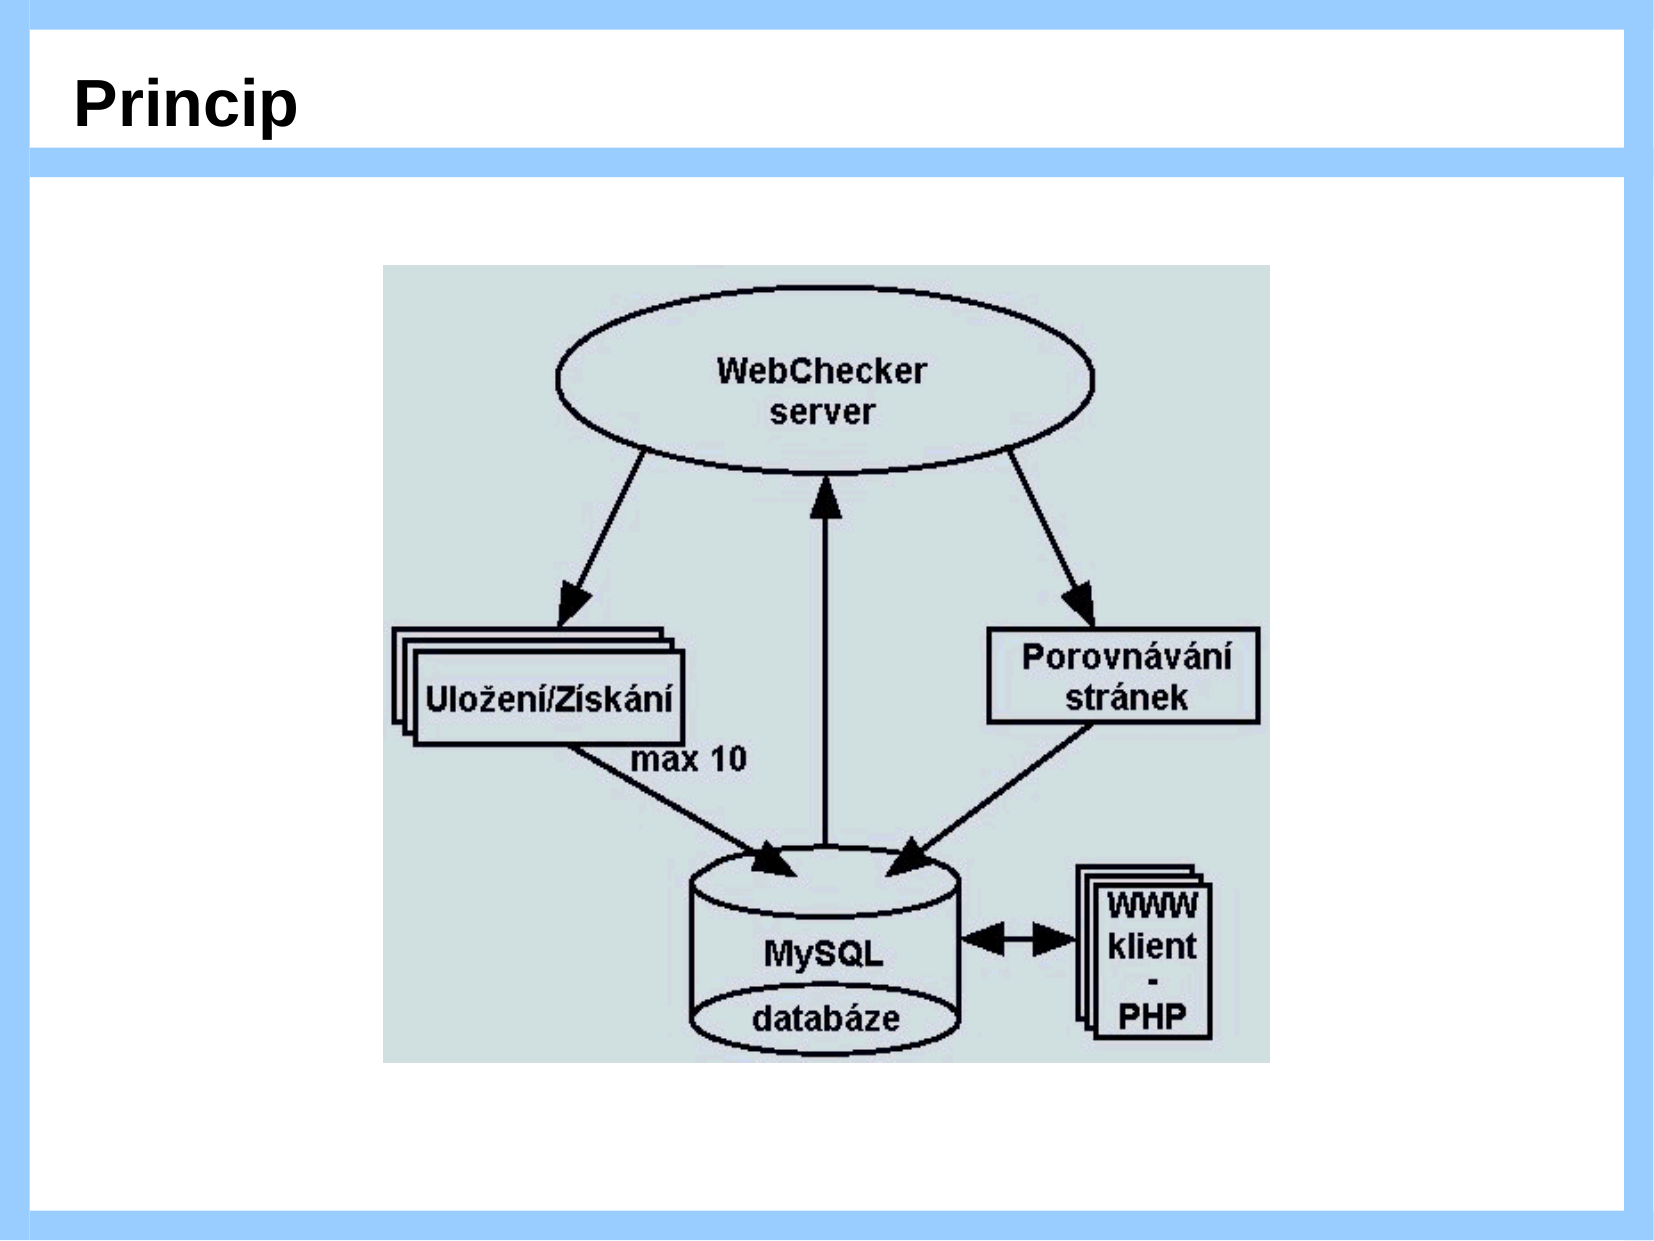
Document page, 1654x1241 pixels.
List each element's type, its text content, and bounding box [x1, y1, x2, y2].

picture [383, 265, 1270, 1063]
text_box Princip [59, 58, 1152, 148]
